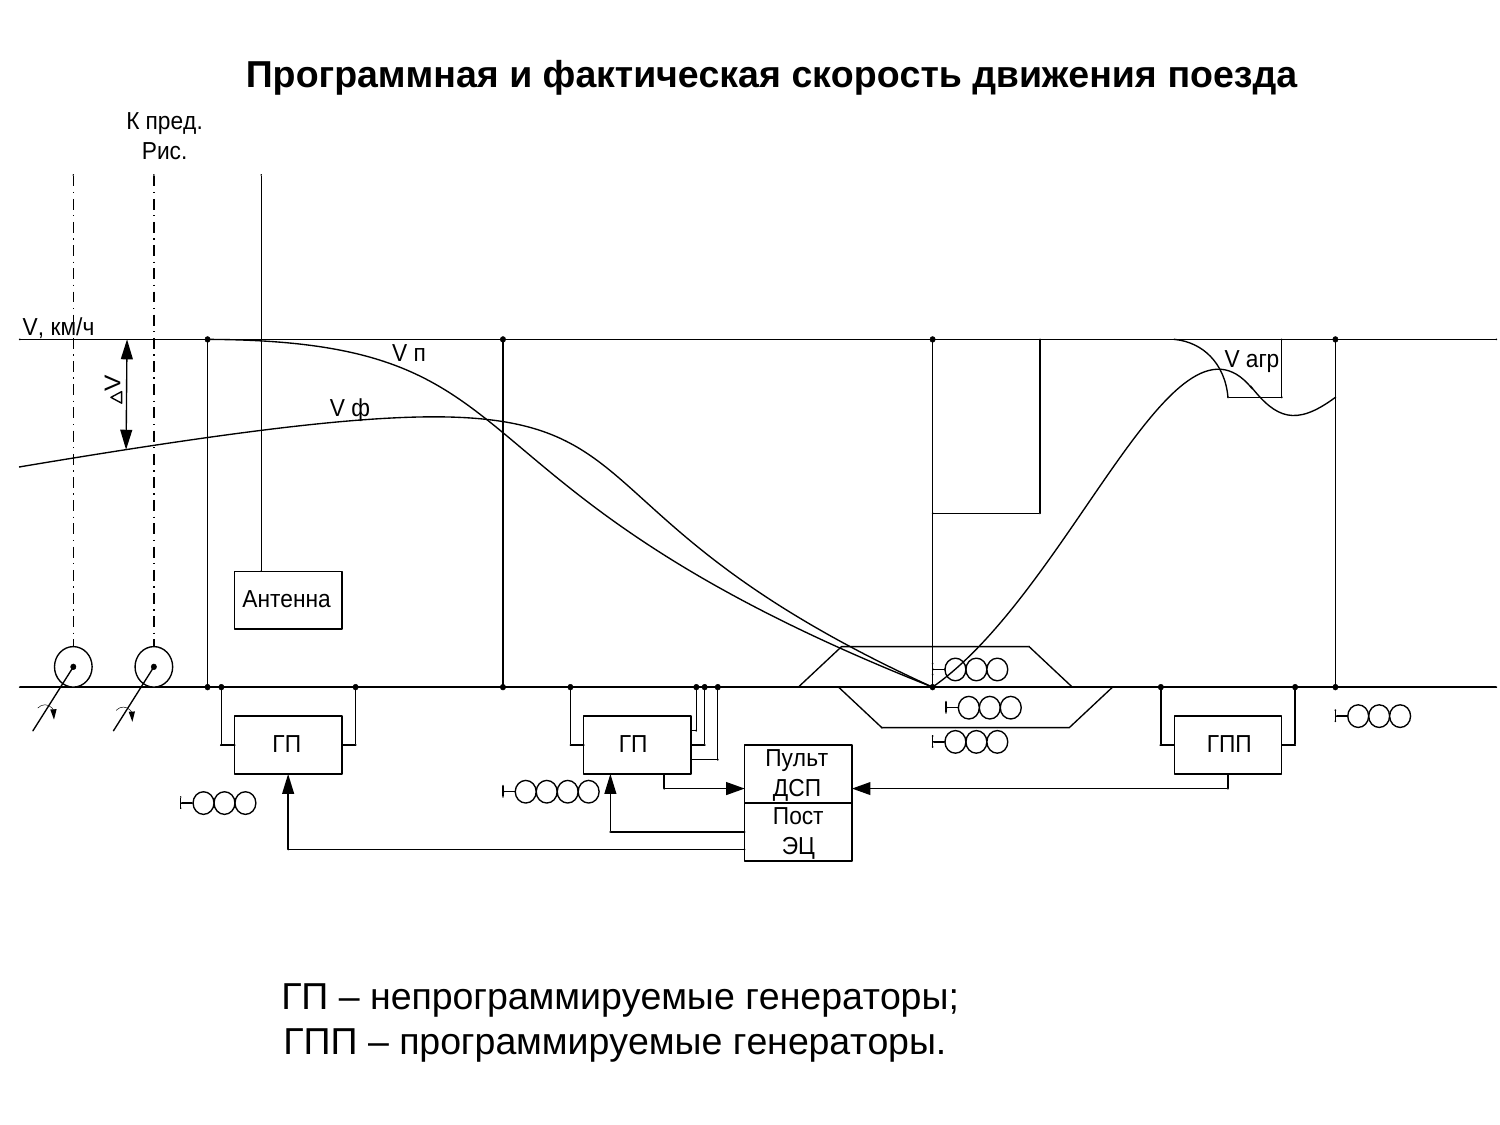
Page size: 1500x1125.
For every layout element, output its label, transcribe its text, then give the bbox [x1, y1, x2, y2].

text_box ГП – непрограммируемые генераторы; ГПП – программируемые генераторы. [266, 963, 975, 1070]
chart [0, 0, 1500, 873]
text_box Программная и фактическая скорость движения поезда [231, 42, 1324, 103]
